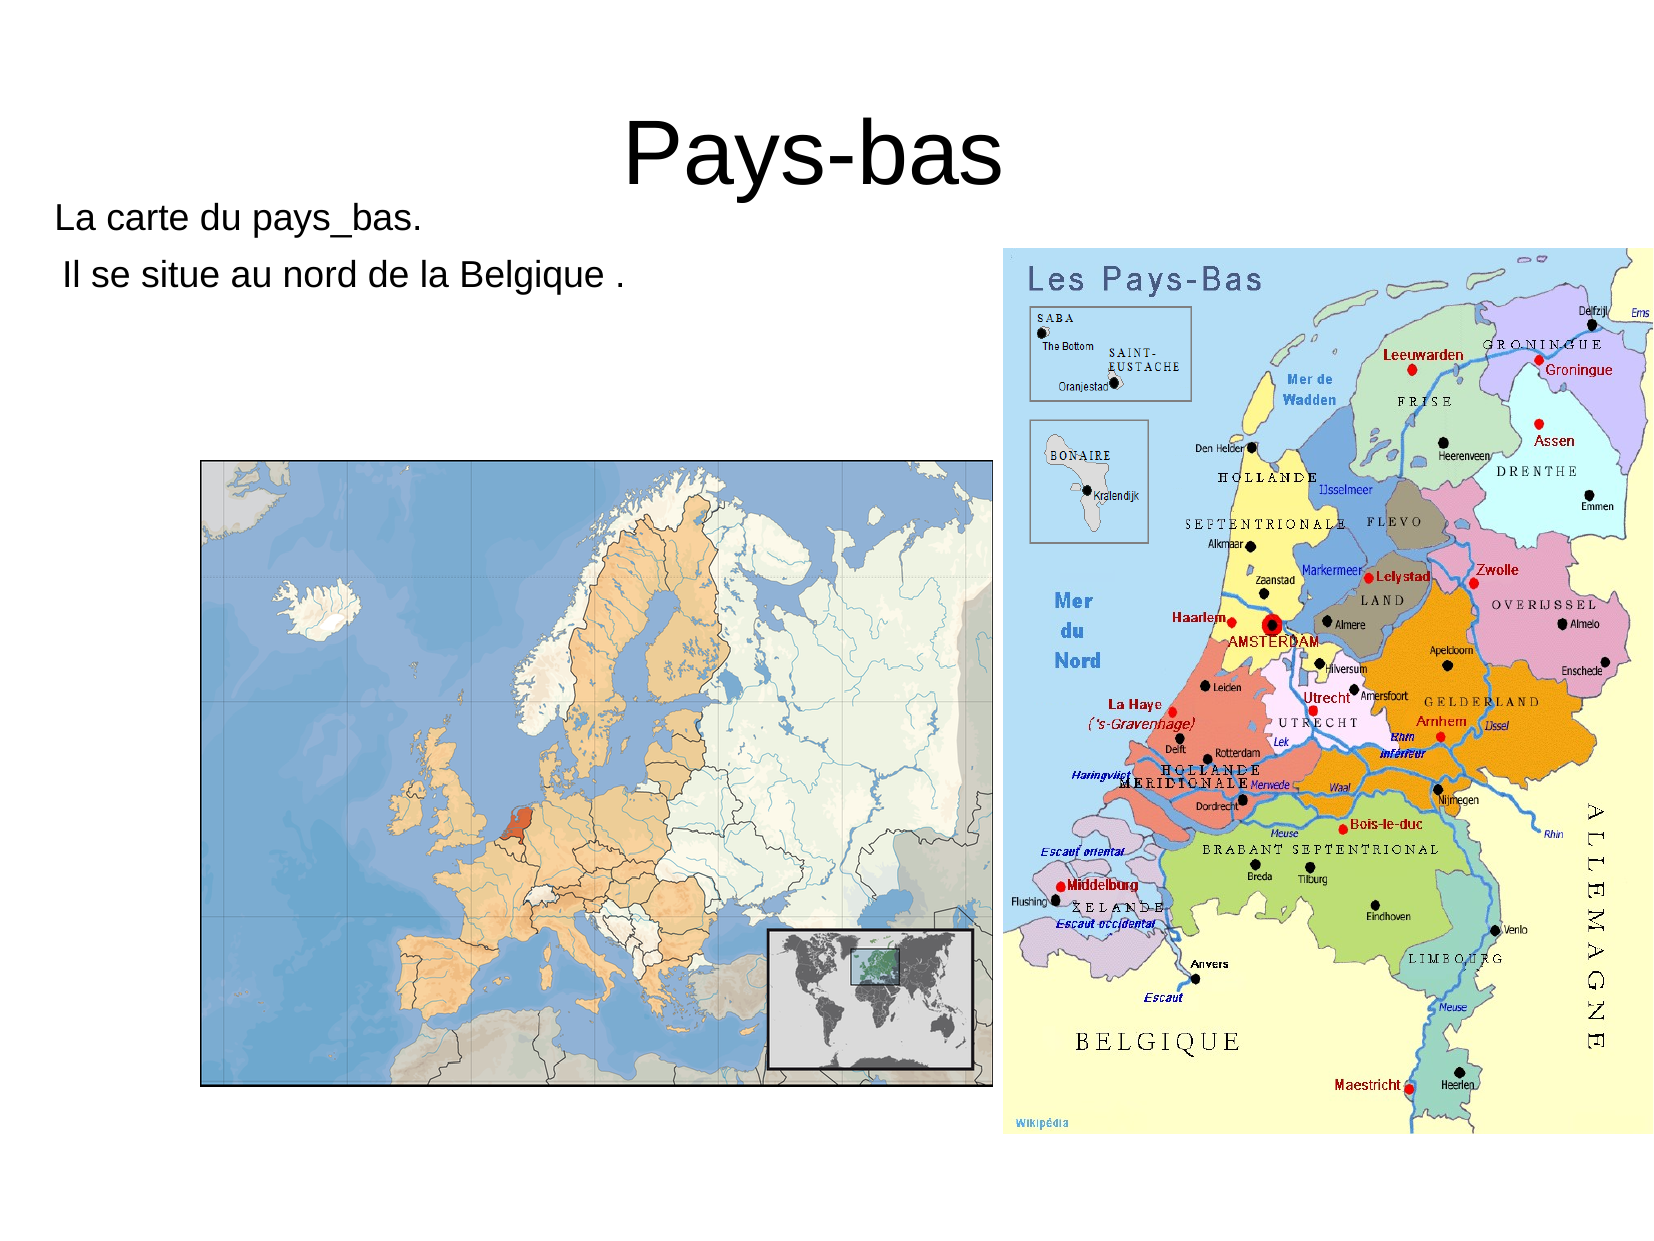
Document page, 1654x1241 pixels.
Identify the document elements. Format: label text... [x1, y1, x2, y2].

text_box La carte du pays_bas. [39, 188, 448, 246]
title Pays-bas [82, 49, 1571, 257]
picture [200, 460, 993, 1087]
picture [1003, 248, 1654, 1134]
text_box Il se situe au nord de la Belgique . [47, 245, 662, 355]
